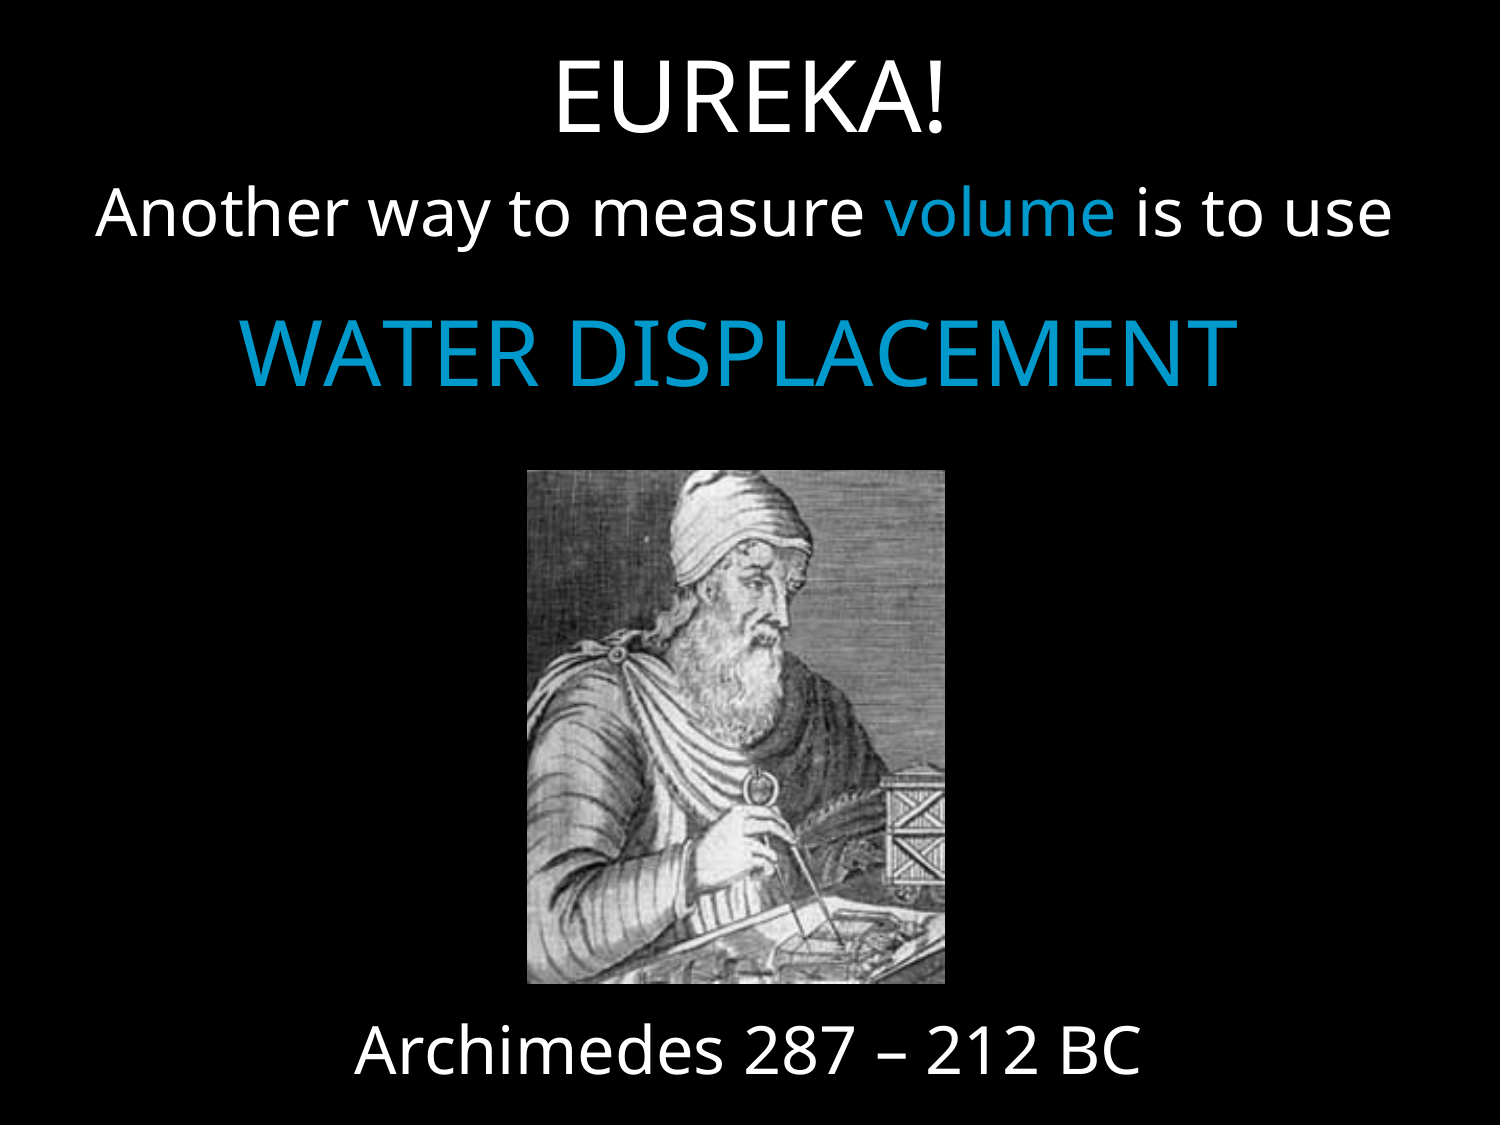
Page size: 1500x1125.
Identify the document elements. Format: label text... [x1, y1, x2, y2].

text_box EUREKA! [535, 24, 965, 161]
picture [527, 470, 945, 984]
text_box Archimedes 287 – 212 BC [339, 999, 1160, 1096]
text_box WATER DISPLACEMENT [223, 287, 1255, 413]
text_box Another way to measure volume is to use [80, 162, 1410, 258]
